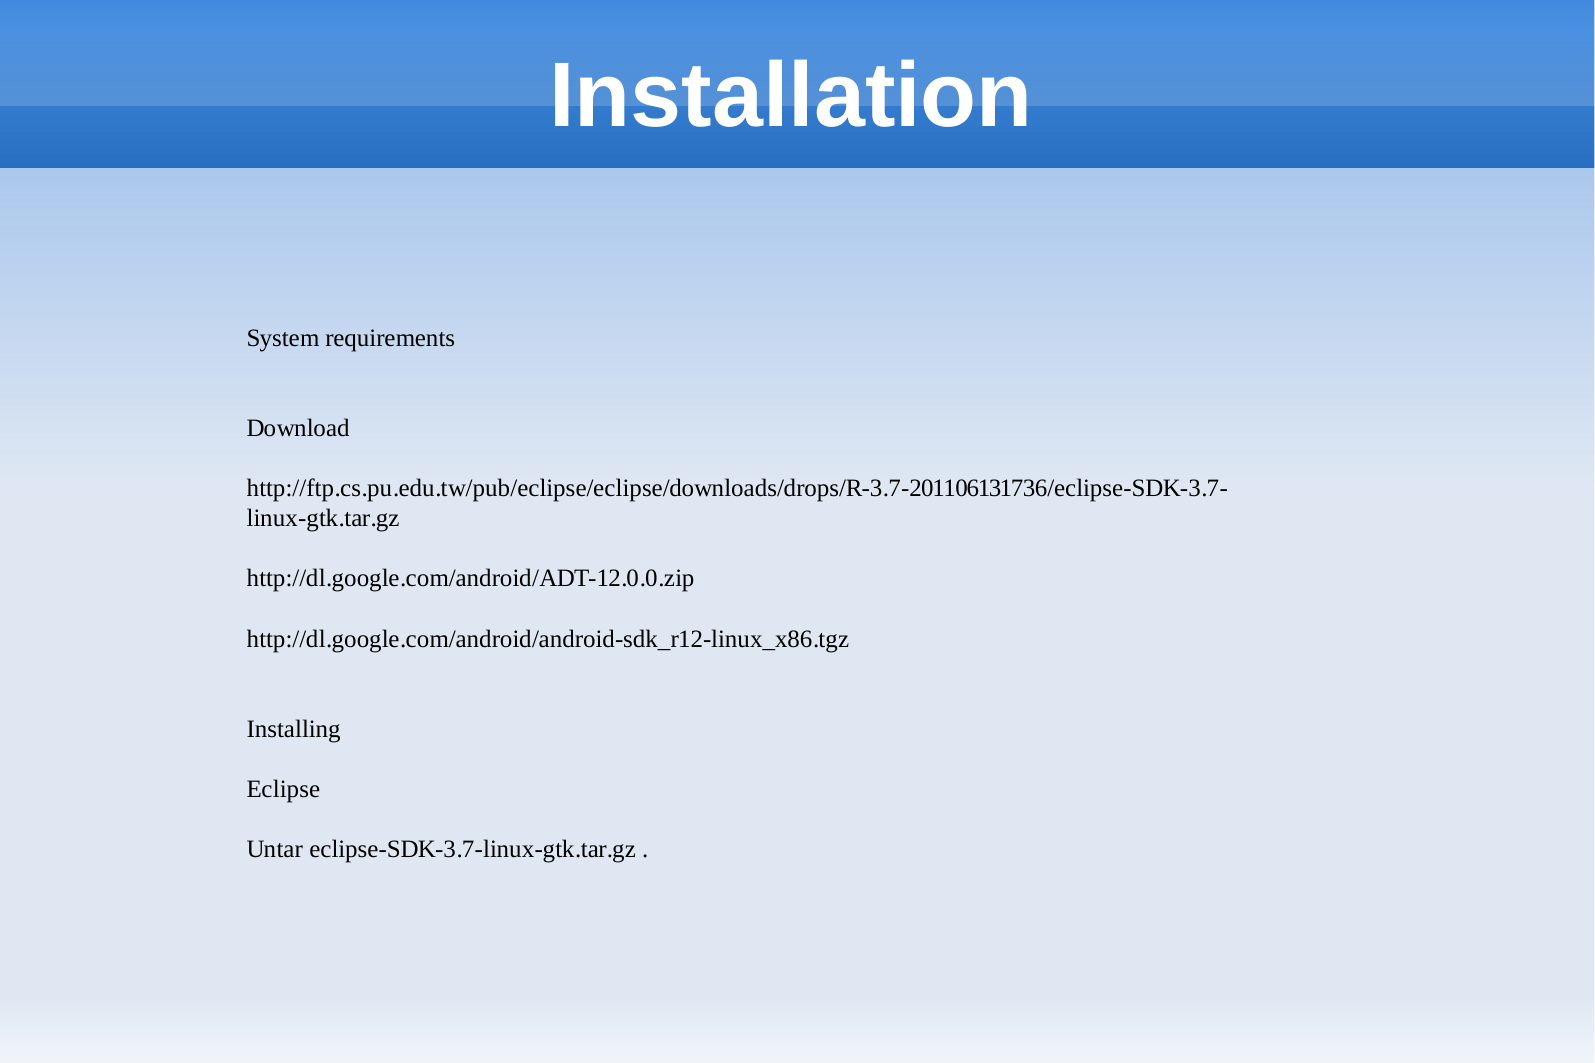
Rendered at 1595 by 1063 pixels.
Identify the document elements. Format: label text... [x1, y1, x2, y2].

picture [0, 0, 1595, 1063]
title Installation [74, 13, 1510, 177]
chart [67, 156, 1399, 879]
